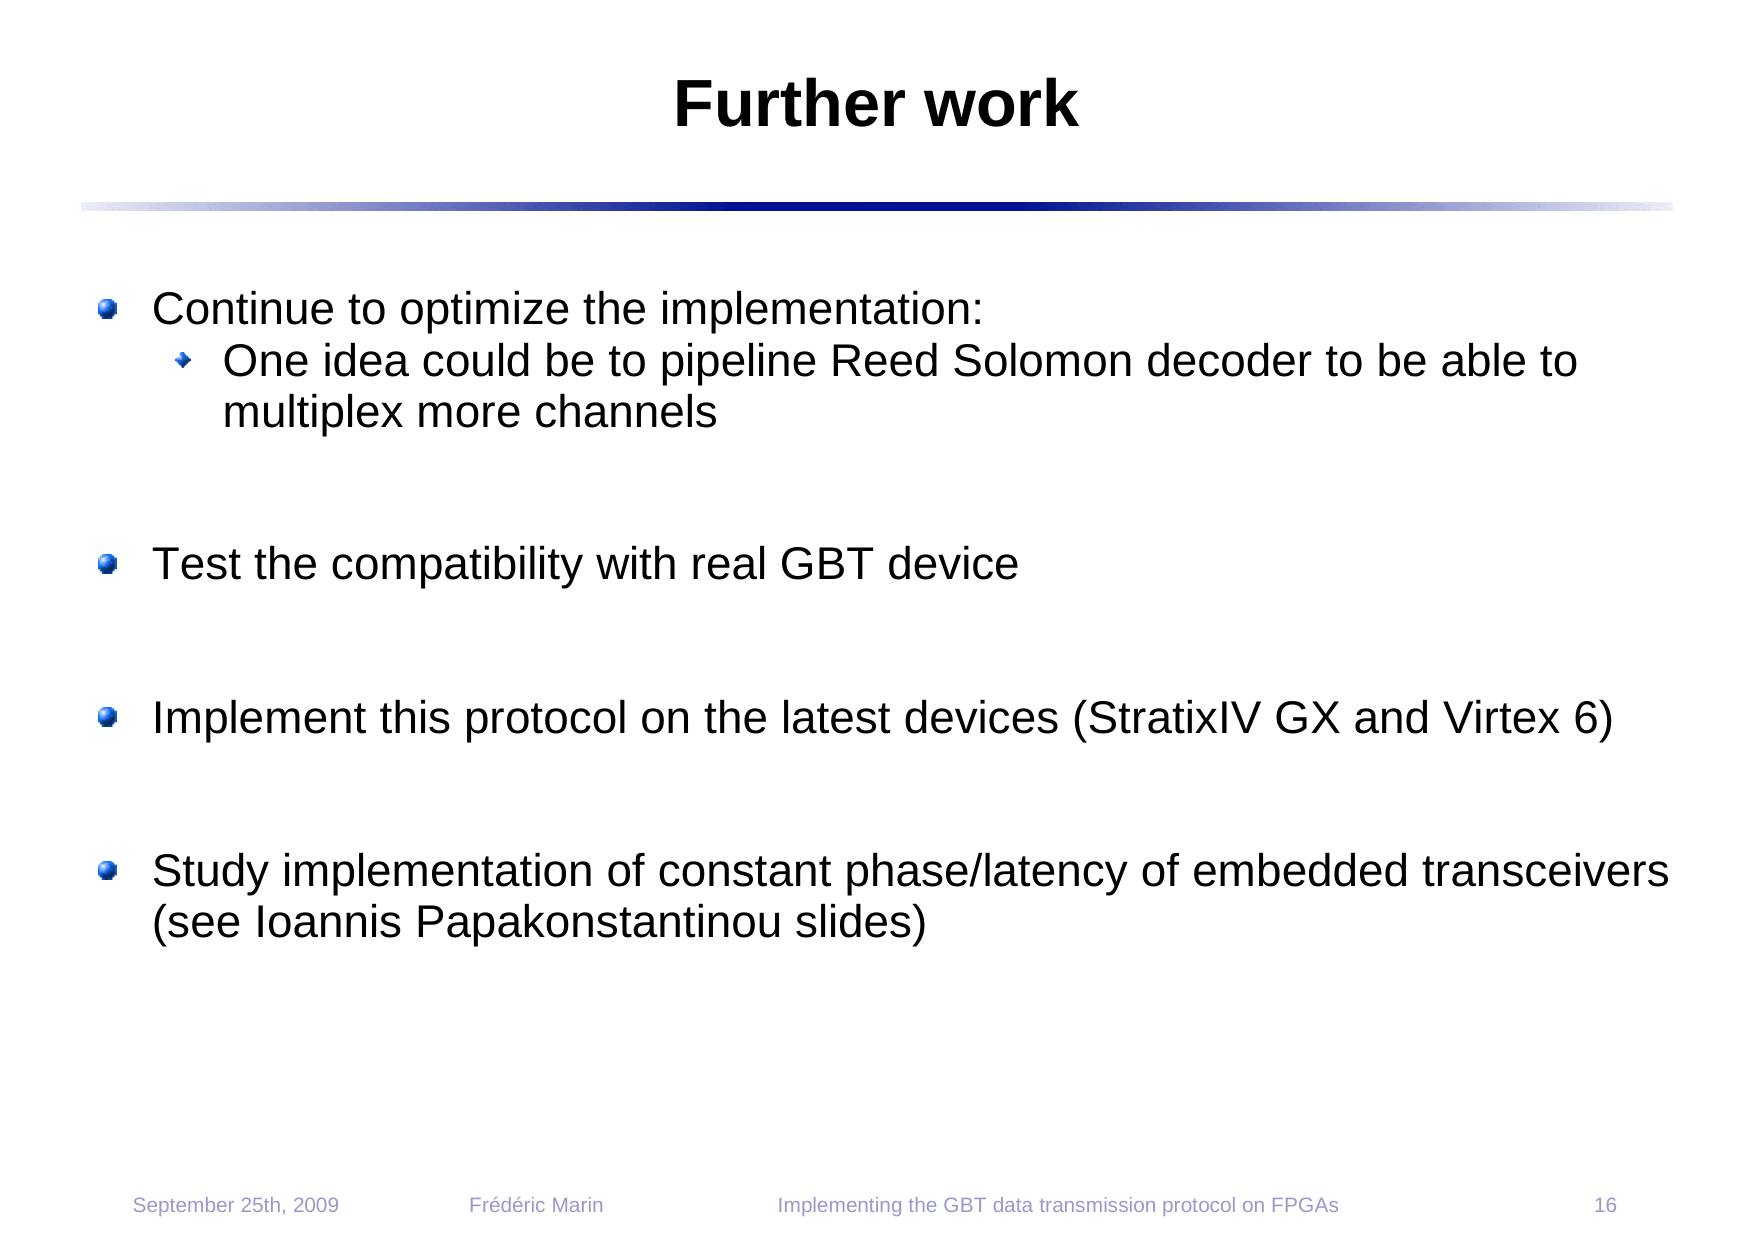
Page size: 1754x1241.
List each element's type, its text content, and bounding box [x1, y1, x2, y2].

title Further work [80, 24, 1674, 182]
list Continue to optimize the implementation: One idea could be to pipeline Reed Solomon decoder to be able to multiplex more channels Test the compatibility with real GBT device Implement this protocol on the latest devices (StratixIV GX and Virtex 6) Study implementation of constant phase/latency of embedded transceivers (see Ioannis Papakonstantinou slides) [80, 283, 1674, 993]
picture [81, 202, 1673, 211]
